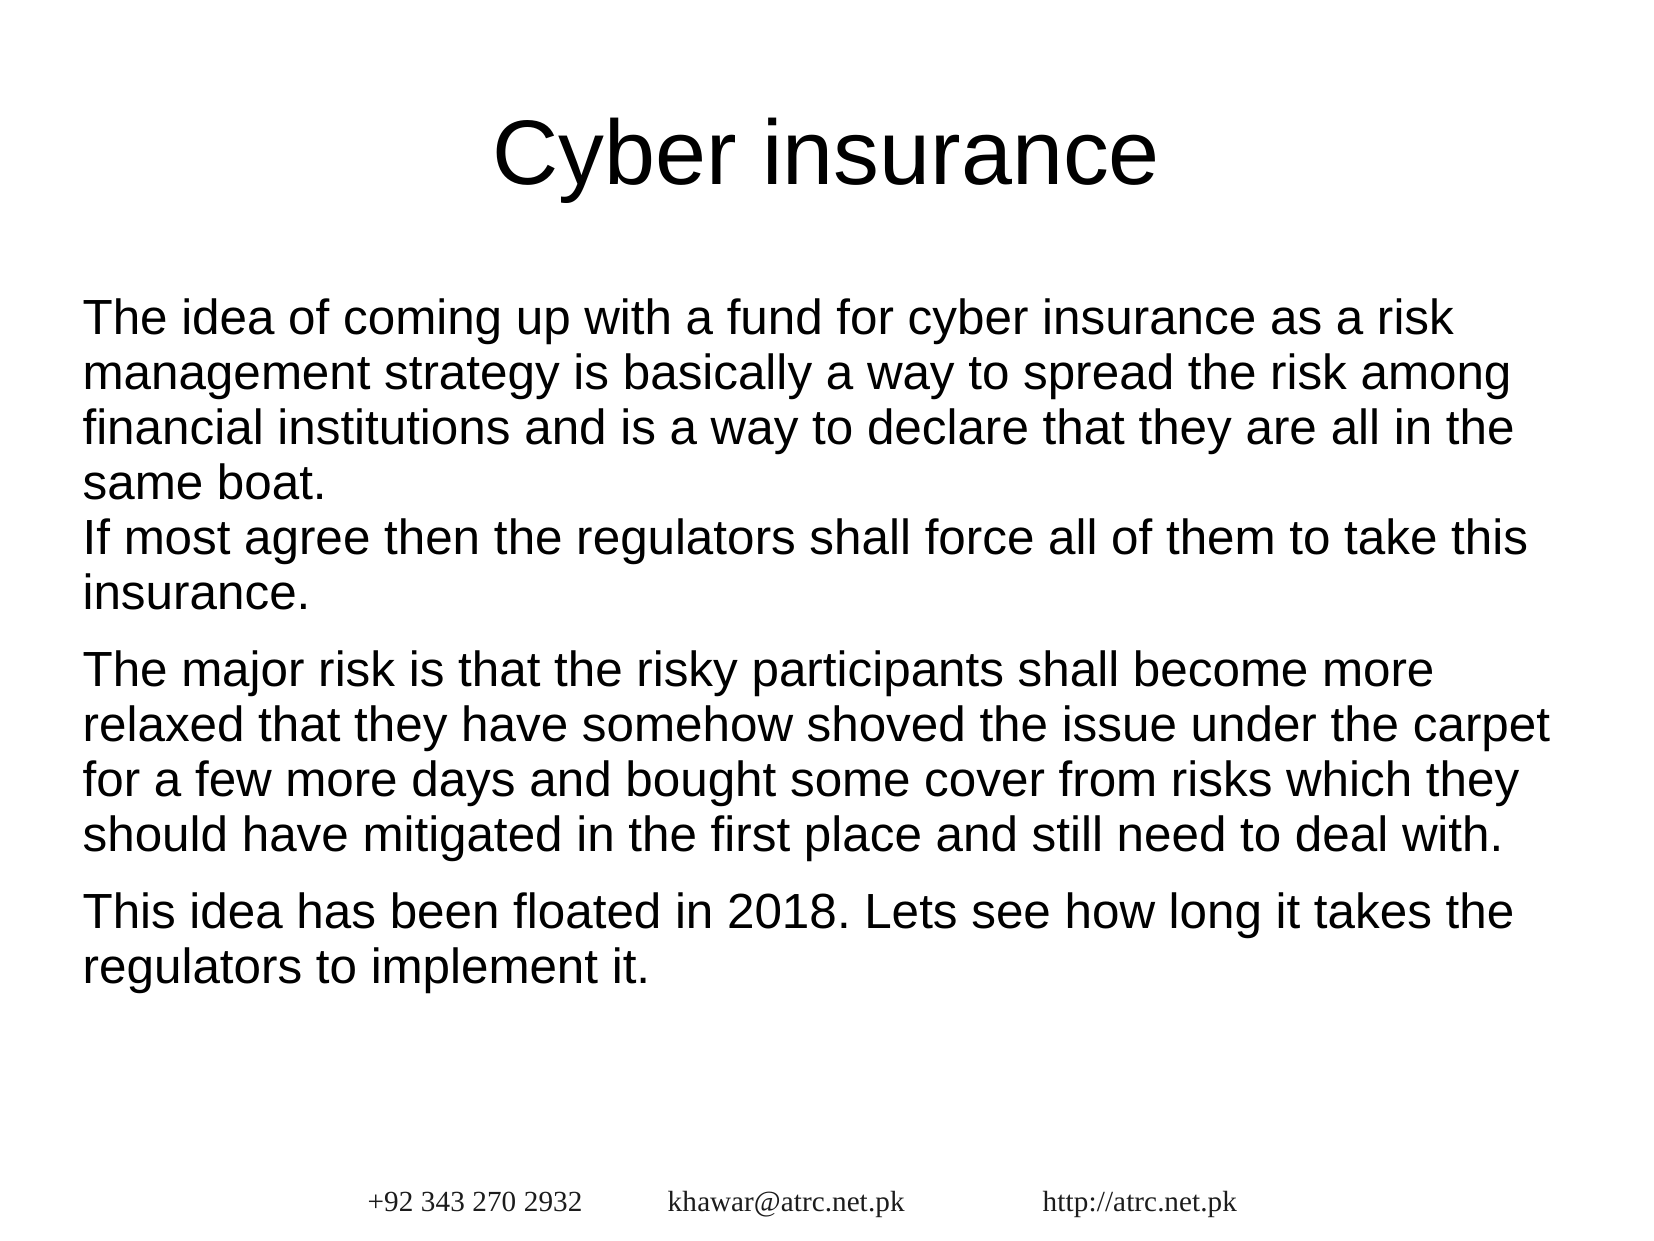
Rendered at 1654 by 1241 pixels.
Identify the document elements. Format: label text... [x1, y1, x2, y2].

title Cyber insurance [82, 49, 1571, 257]
list The idea of coming up with a fund for cyber insurance as a risk management strategy is basically a way to spread the risk among financial institutions and is a way to declare that they are all in the same boat. If most agree then the regulators shall force all of them to take this insurance. The major risk is that the risky participants shall become more relaxed that they have somehow shoved the issue under the carpet for a few more days and bought some cover from risks which they should have mitigated in the first place and still need to deal with. This idea has been floated in 2018. Lets see how long it takes the regulators to implement it. [82, 290, 1571, 1010]
